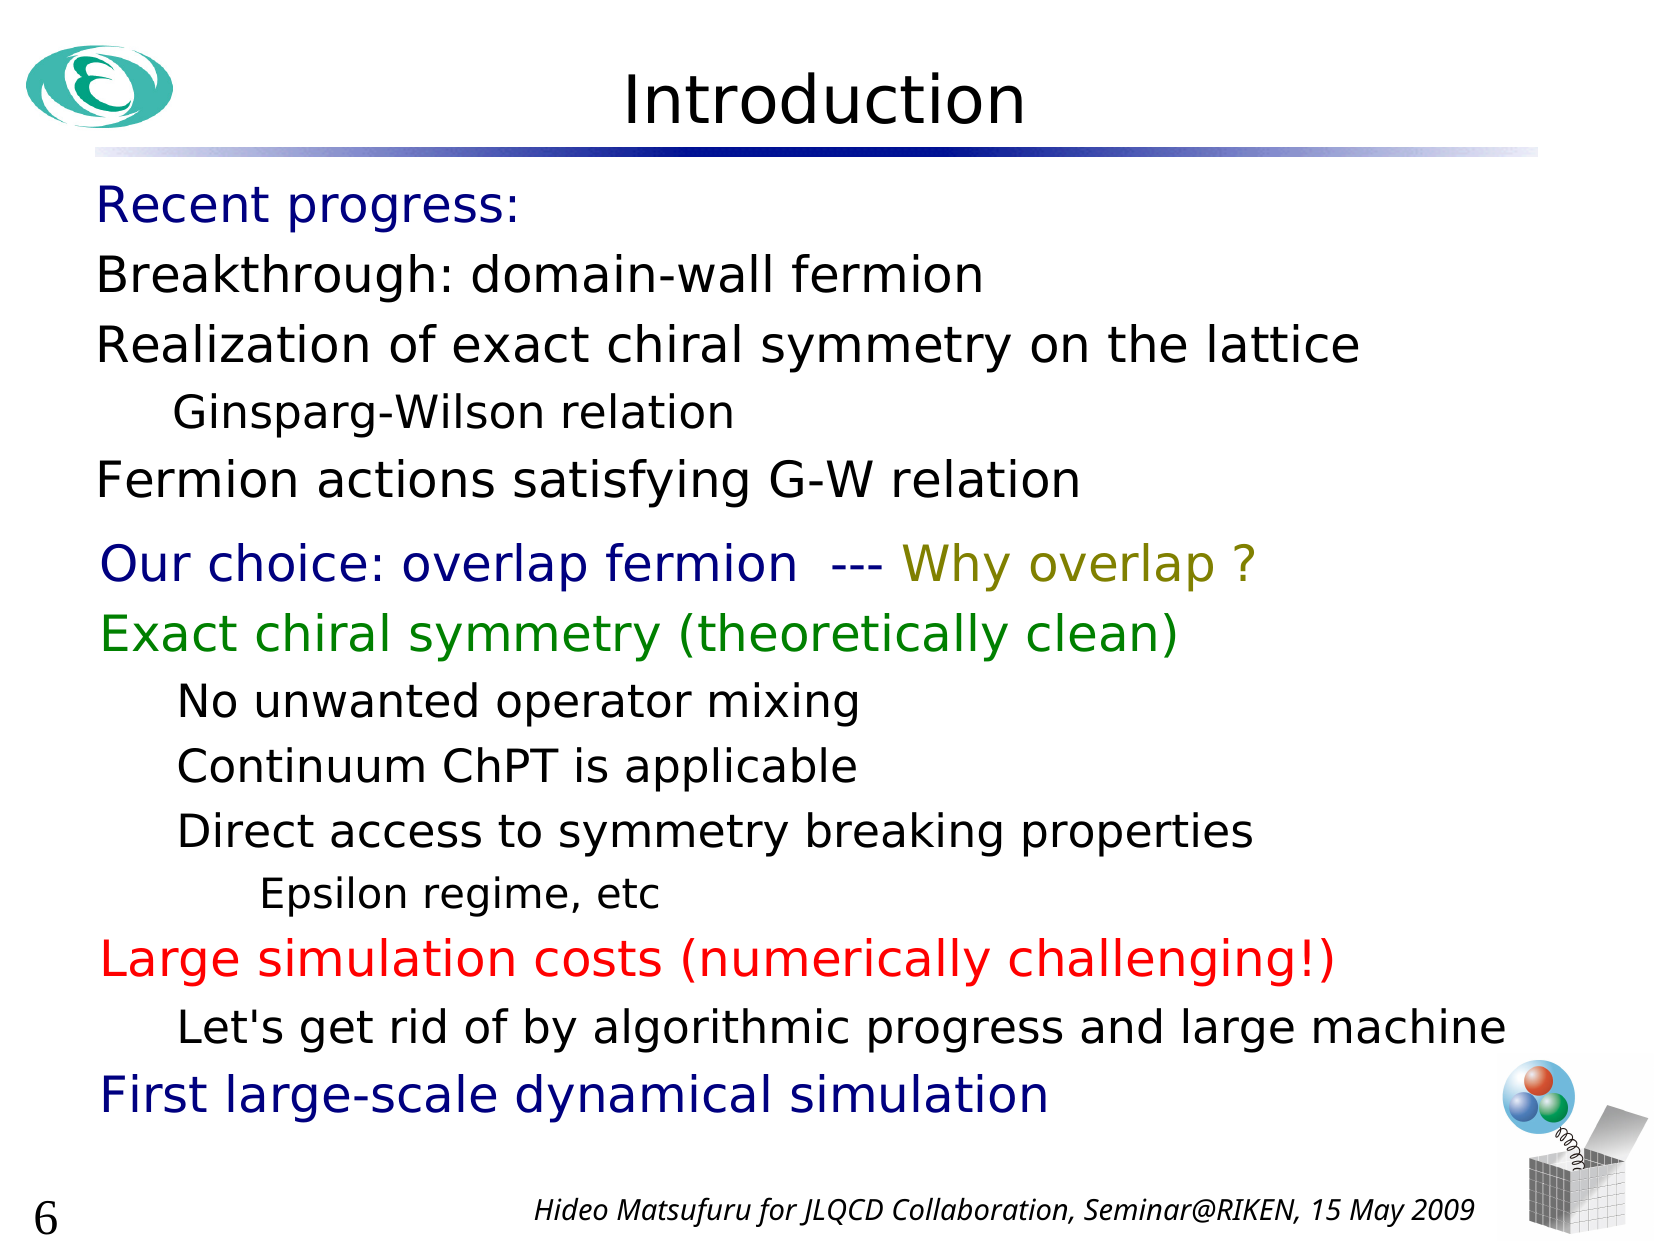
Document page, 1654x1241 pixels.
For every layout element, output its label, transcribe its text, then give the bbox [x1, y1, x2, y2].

list Recent progress: Breakthrough: domain-wall fermion Realization of exact chiral symmetry on the lattice Ginsparg-Wilson relation Fermion actions satisfying G-W relation [77, 175, 1530, 580]
title Introduction [201, 47, 1450, 154]
picture [20, 37, 179, 136]
list Our choice: overlap fermion --- Why overlap ? Exact chiral symmetry (theoretically clean) No unwanted operator mixing Continuum ChPT is applicable Direct access to symmetry breaking properties Epsilon regime, etc Large simulation costs (numerically challenging!) Let's get rid of by algorithmic progress and large machine First large-scale dynamical simulation [82, 534, 1534, 1178]
picture [1497, 1053, 1654, 1241]
picture [95, 147, 1538, 157]
